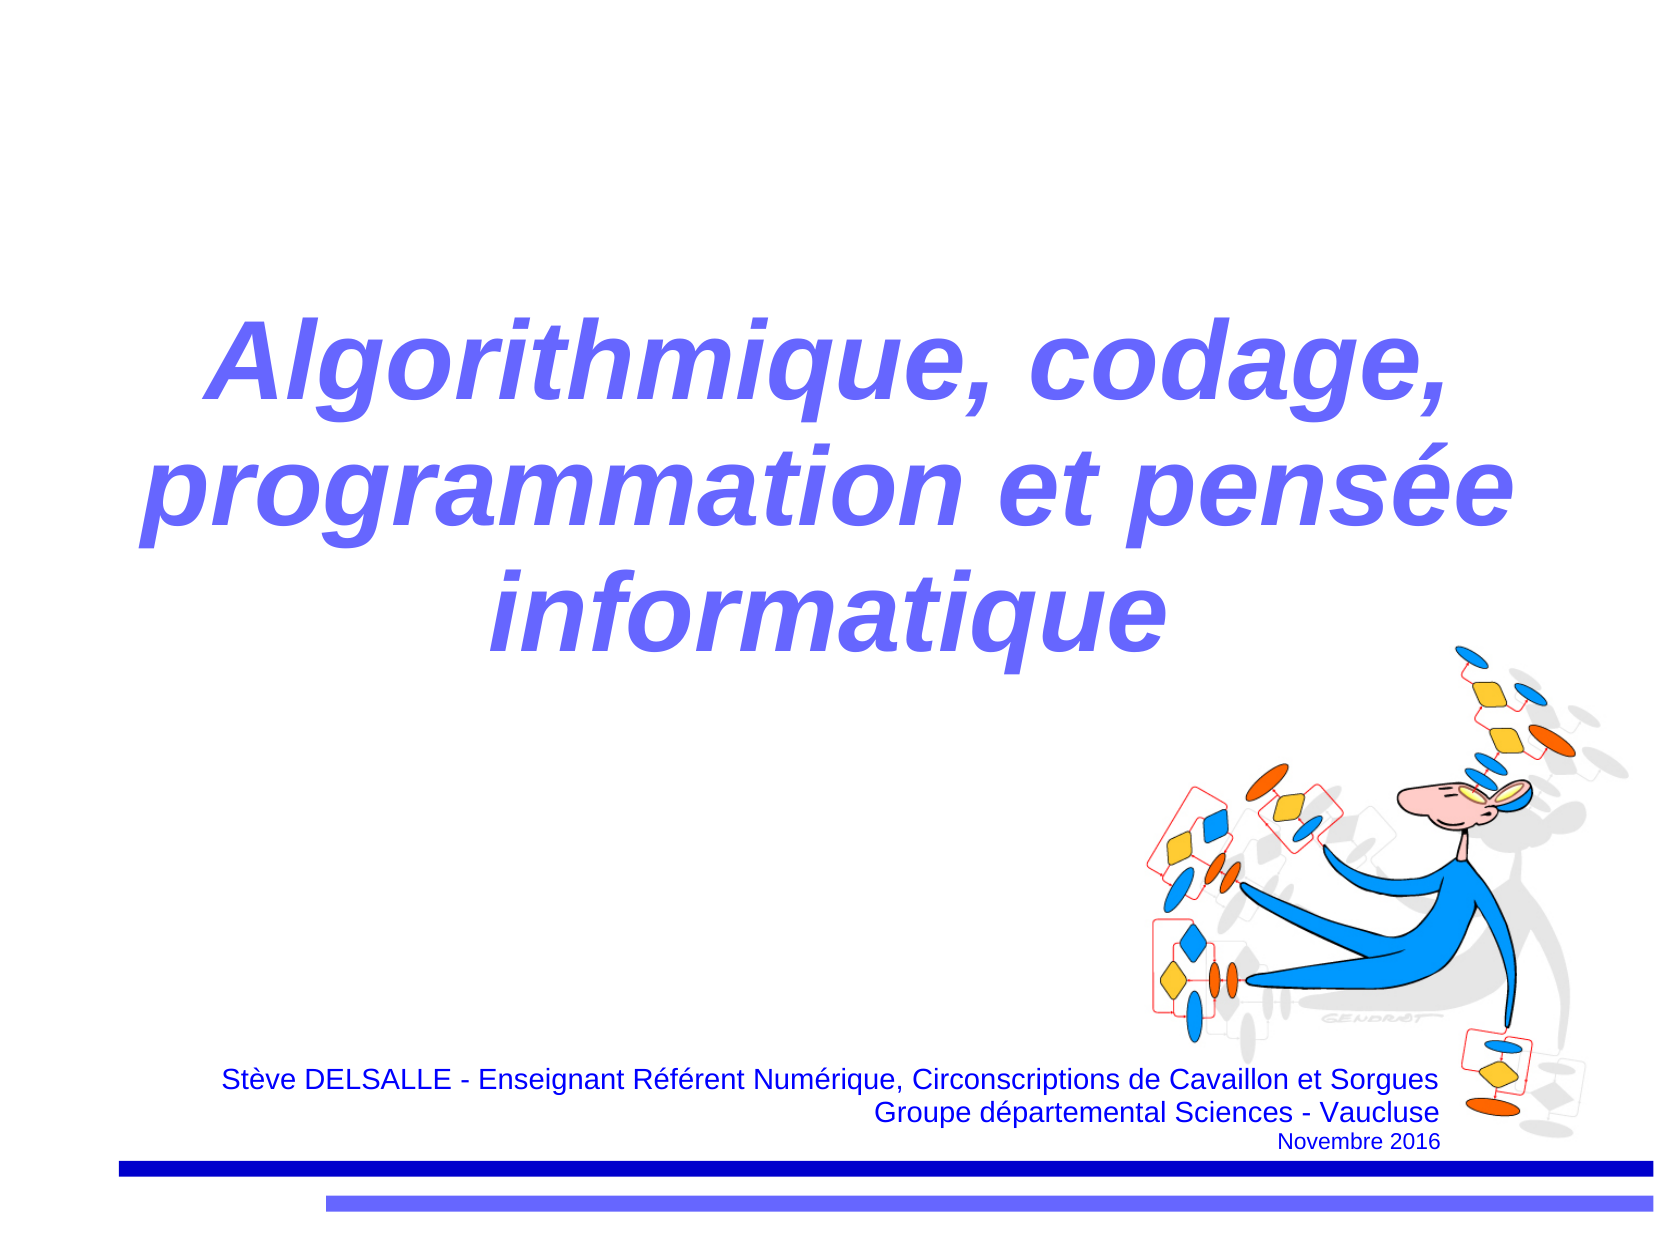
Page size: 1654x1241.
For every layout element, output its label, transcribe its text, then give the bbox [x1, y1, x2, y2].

text_box Stève DELSALLE - Enseignant Référent Numérique, Circonscriptions de Cavaillon et Sorgues Groupe départemental Sciences - Vaucluse Novembre 2016 [82, 1062, 1441, 1154]
picture [1110, 637, 1654, 1146]
title Algorithmique, codage, programmation et pensée informatique [123, 298, 1536, 675]
